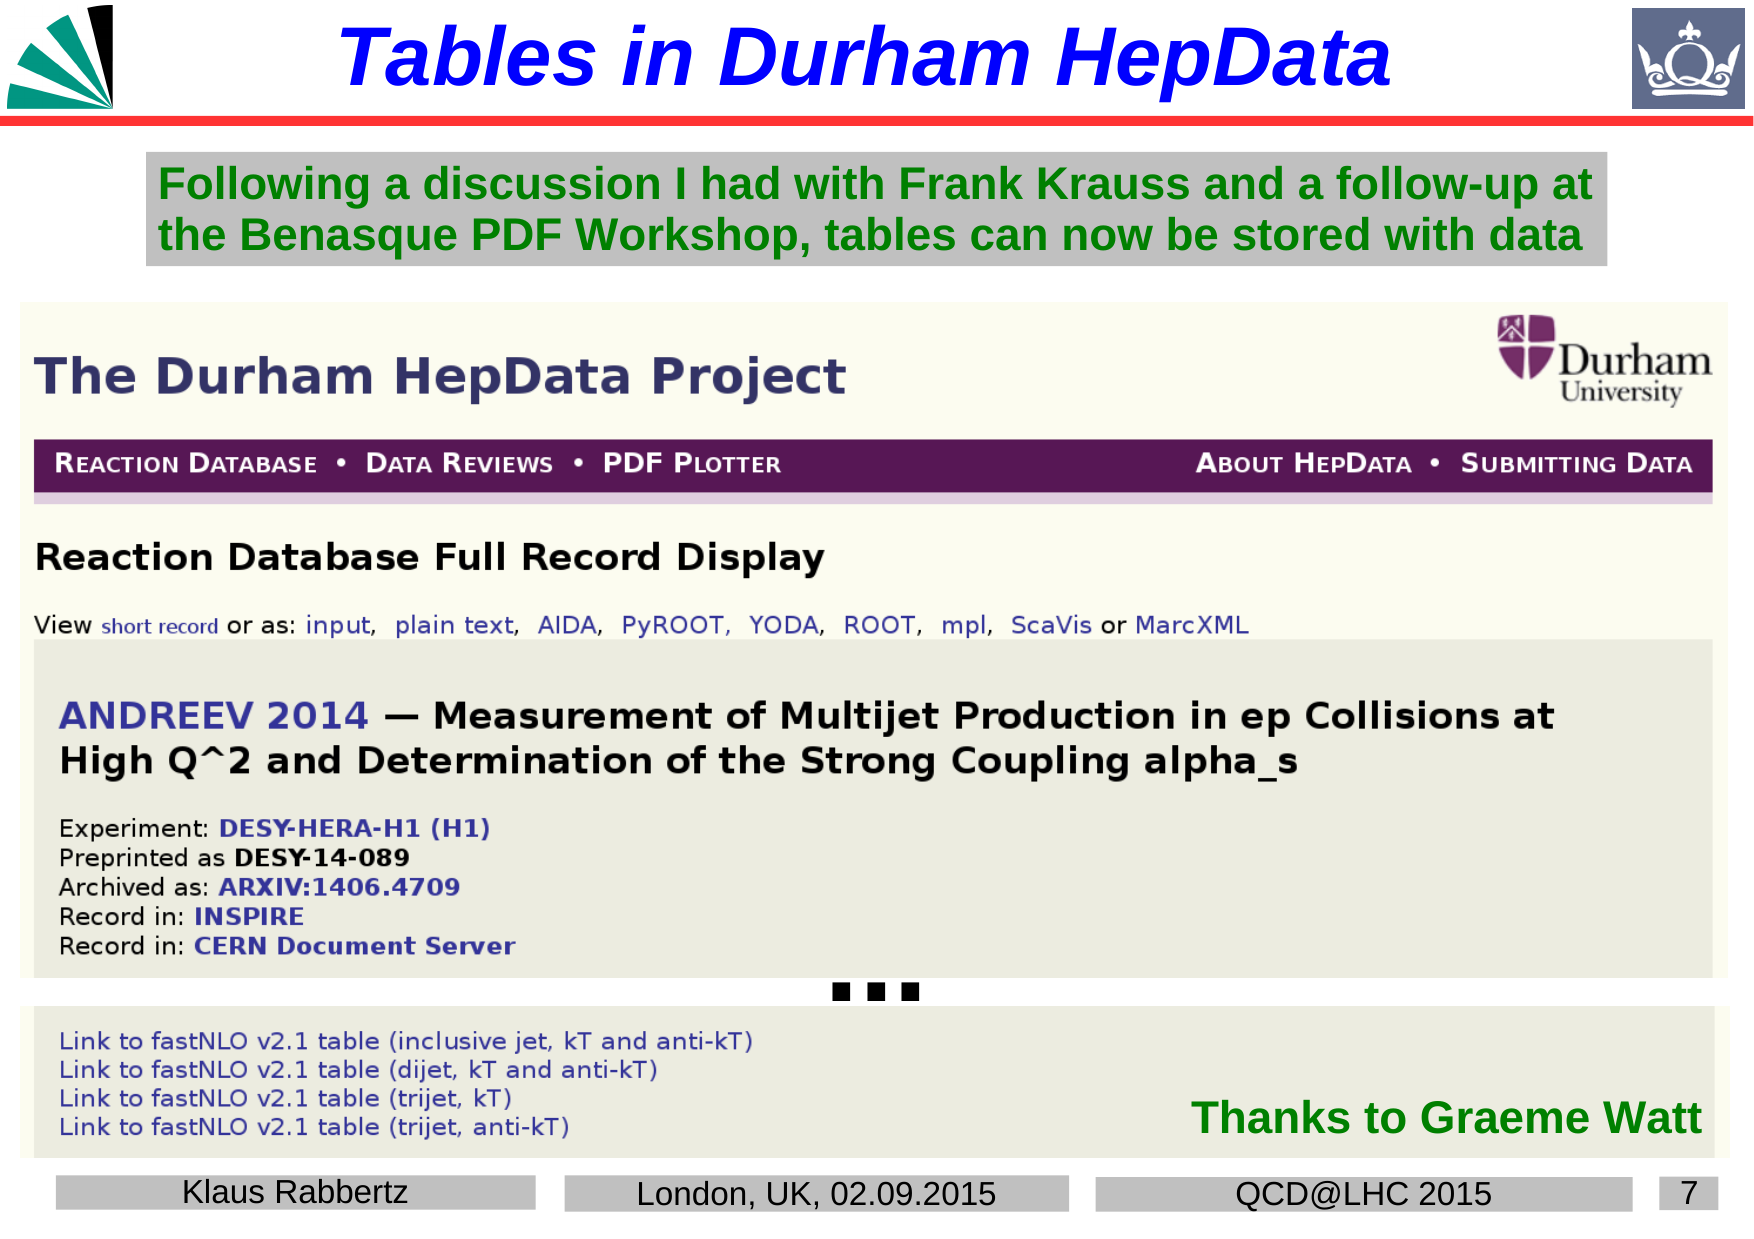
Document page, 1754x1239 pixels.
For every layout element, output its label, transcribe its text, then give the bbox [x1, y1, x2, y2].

picture [7, 5, 113, 110]
picture [20, 1006, 1730, 1158]
picture [20, 302, 1728, 978]
text_box Following a discussion I had with Frank Krauss and a follow-up at the Benasque PDF Workshop, tables can now be stored with data [146, 151, 1608, 267]
title Tables in Durham HepData [123, 0, 1606, 114]
picture [1632, 8, 1745, 109]
text_box Thanks to Graeme Watt [1179, 1086, 1714, 1150]
text_box ... [812, 882, 941, 1043]
